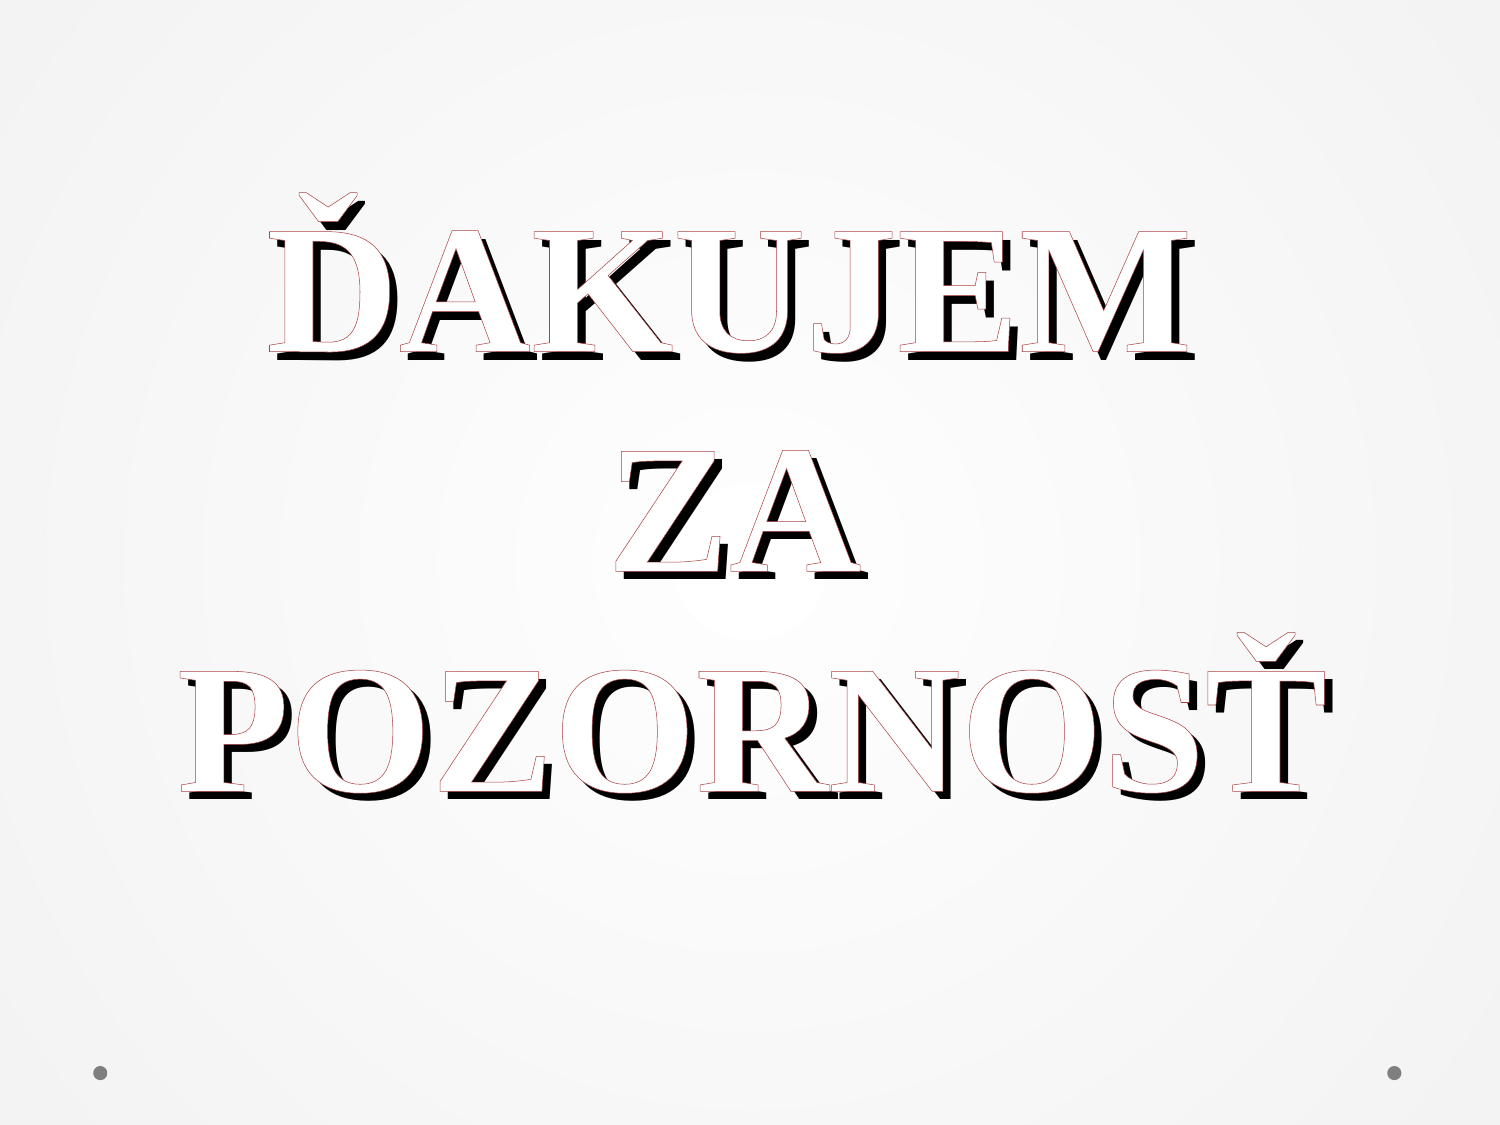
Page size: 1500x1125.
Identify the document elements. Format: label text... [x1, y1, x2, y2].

text_box ĎAKUJEM ZA POZORNOSŤ [79, 161, 1426, 836]
